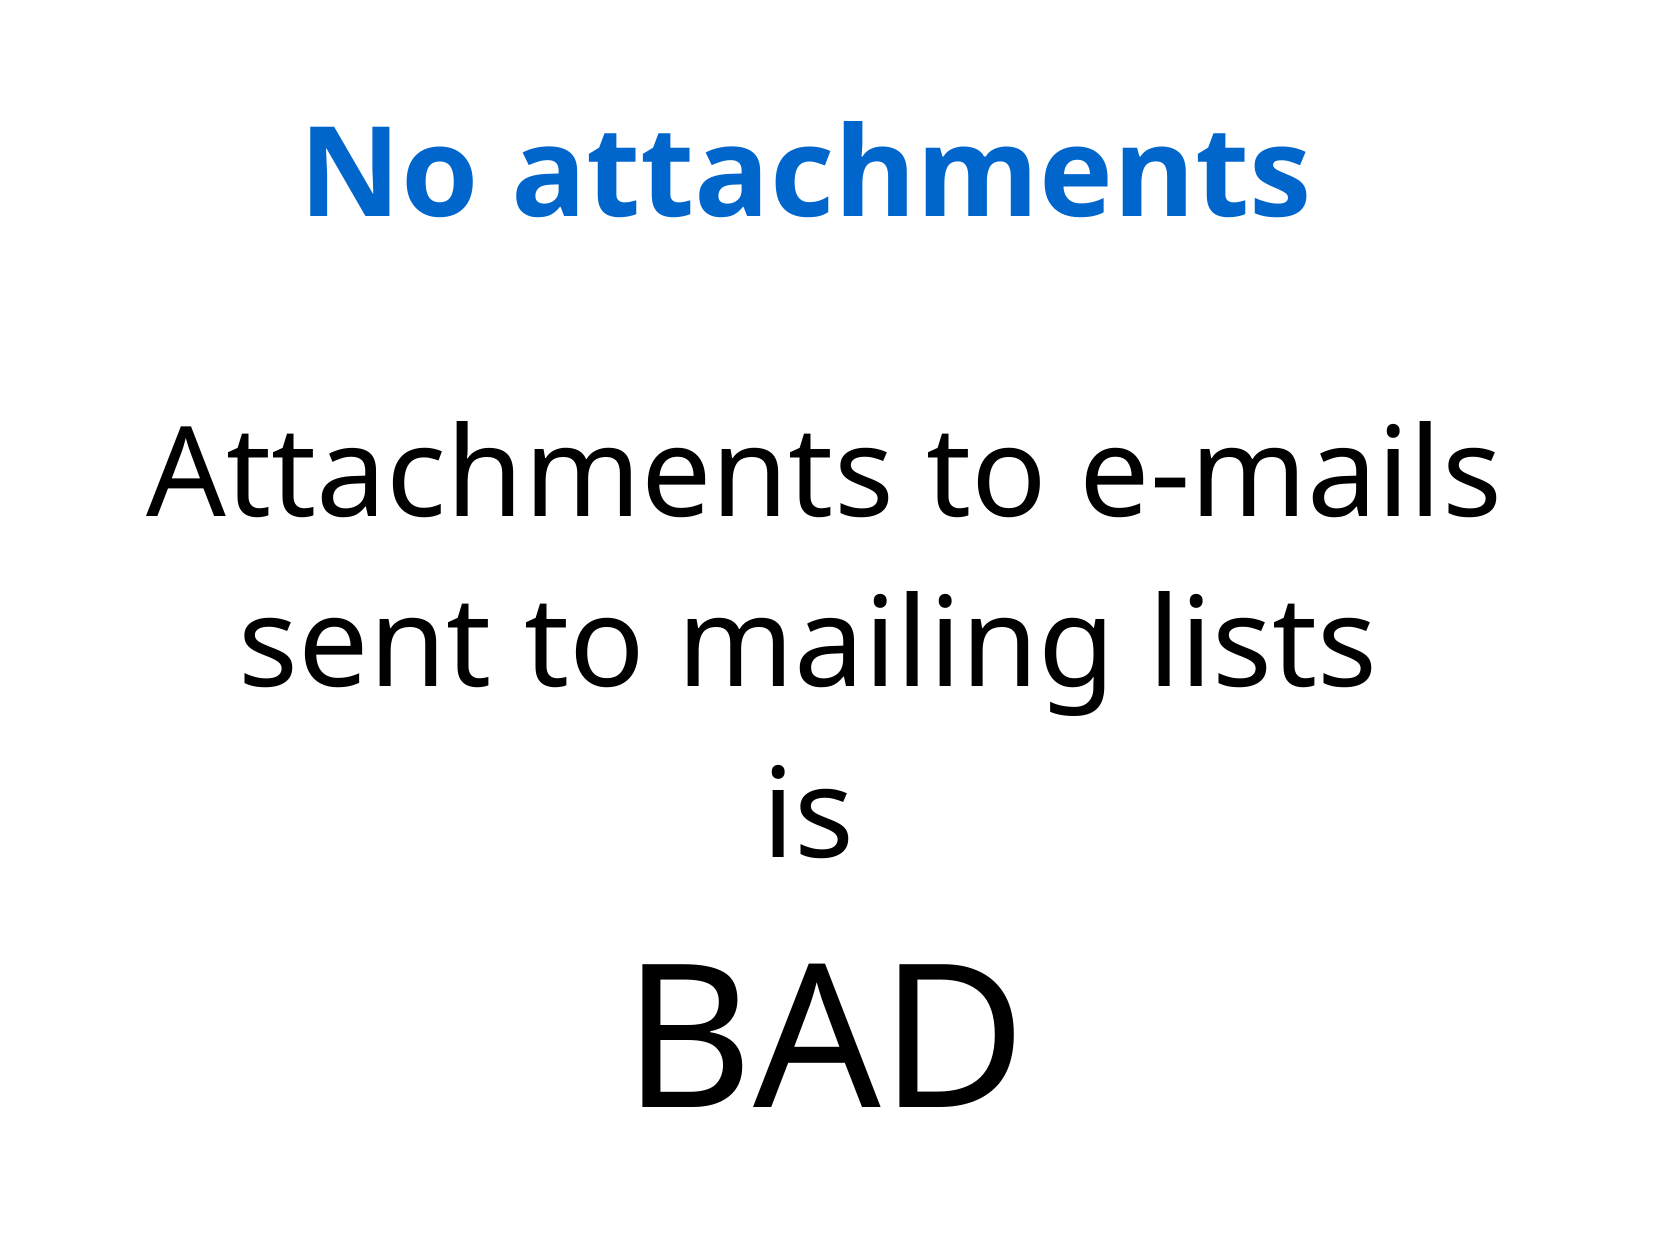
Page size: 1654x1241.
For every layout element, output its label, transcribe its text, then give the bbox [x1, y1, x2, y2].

text_box Attachments to e-mails sent to mailing lists is BAD [75, 375, 1576, 1061]
text_box No attachments [187, 75, 1426, 236]
